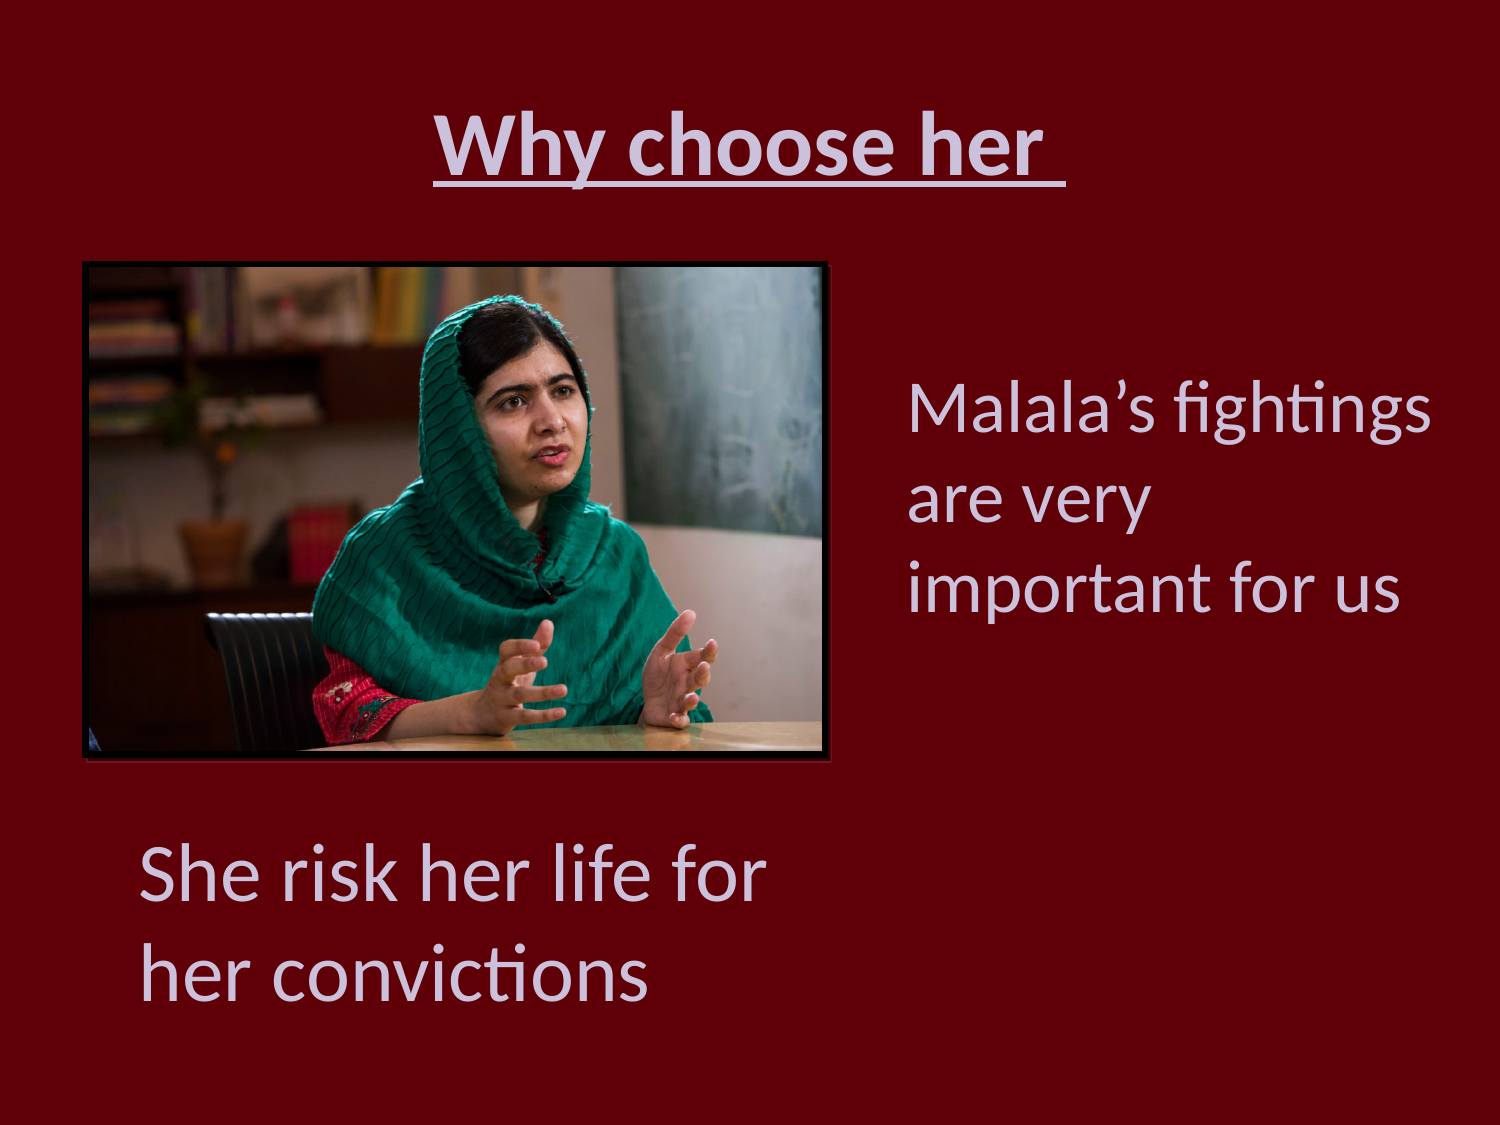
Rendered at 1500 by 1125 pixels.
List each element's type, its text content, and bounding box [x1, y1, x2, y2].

text_box Malala’s fightings are very important for us [891, 349, 1459, 635]
picture [0, 0, 1500, 1125]
title Why choose her [75, 45, 1425, 233]
text_box She risk her life for her convictions [123, 810, 869, 1026]
